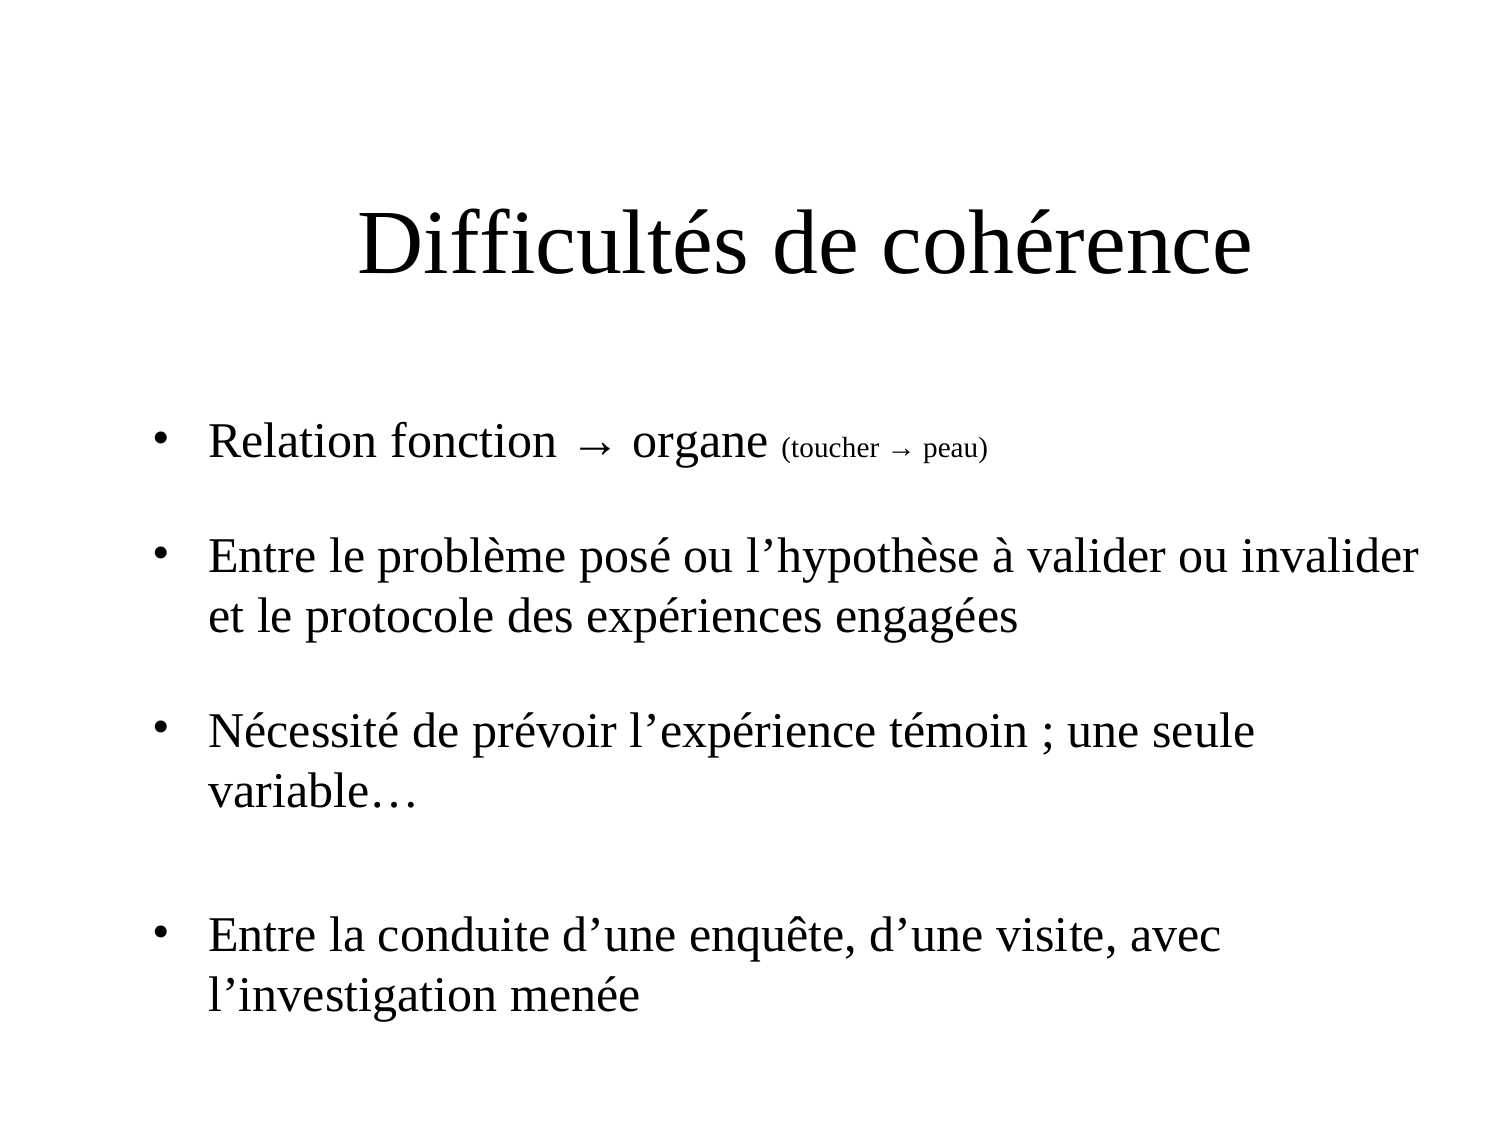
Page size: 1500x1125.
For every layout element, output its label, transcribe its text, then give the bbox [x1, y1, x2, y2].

list Relation fonction → organe (toucher → peau) Entre le problème posé ou l’hypothèse à valider ou invalider et le protocole des expériences engagées Nécessité de prévoir l’expérience témoin ; une seule variable… Entre la conduite d’une enquête, d’une visite, avec l’investigation menée [137, 399, 1450, 1103]
title Difficultés de cohérence [149, 74, 1463, 300]
